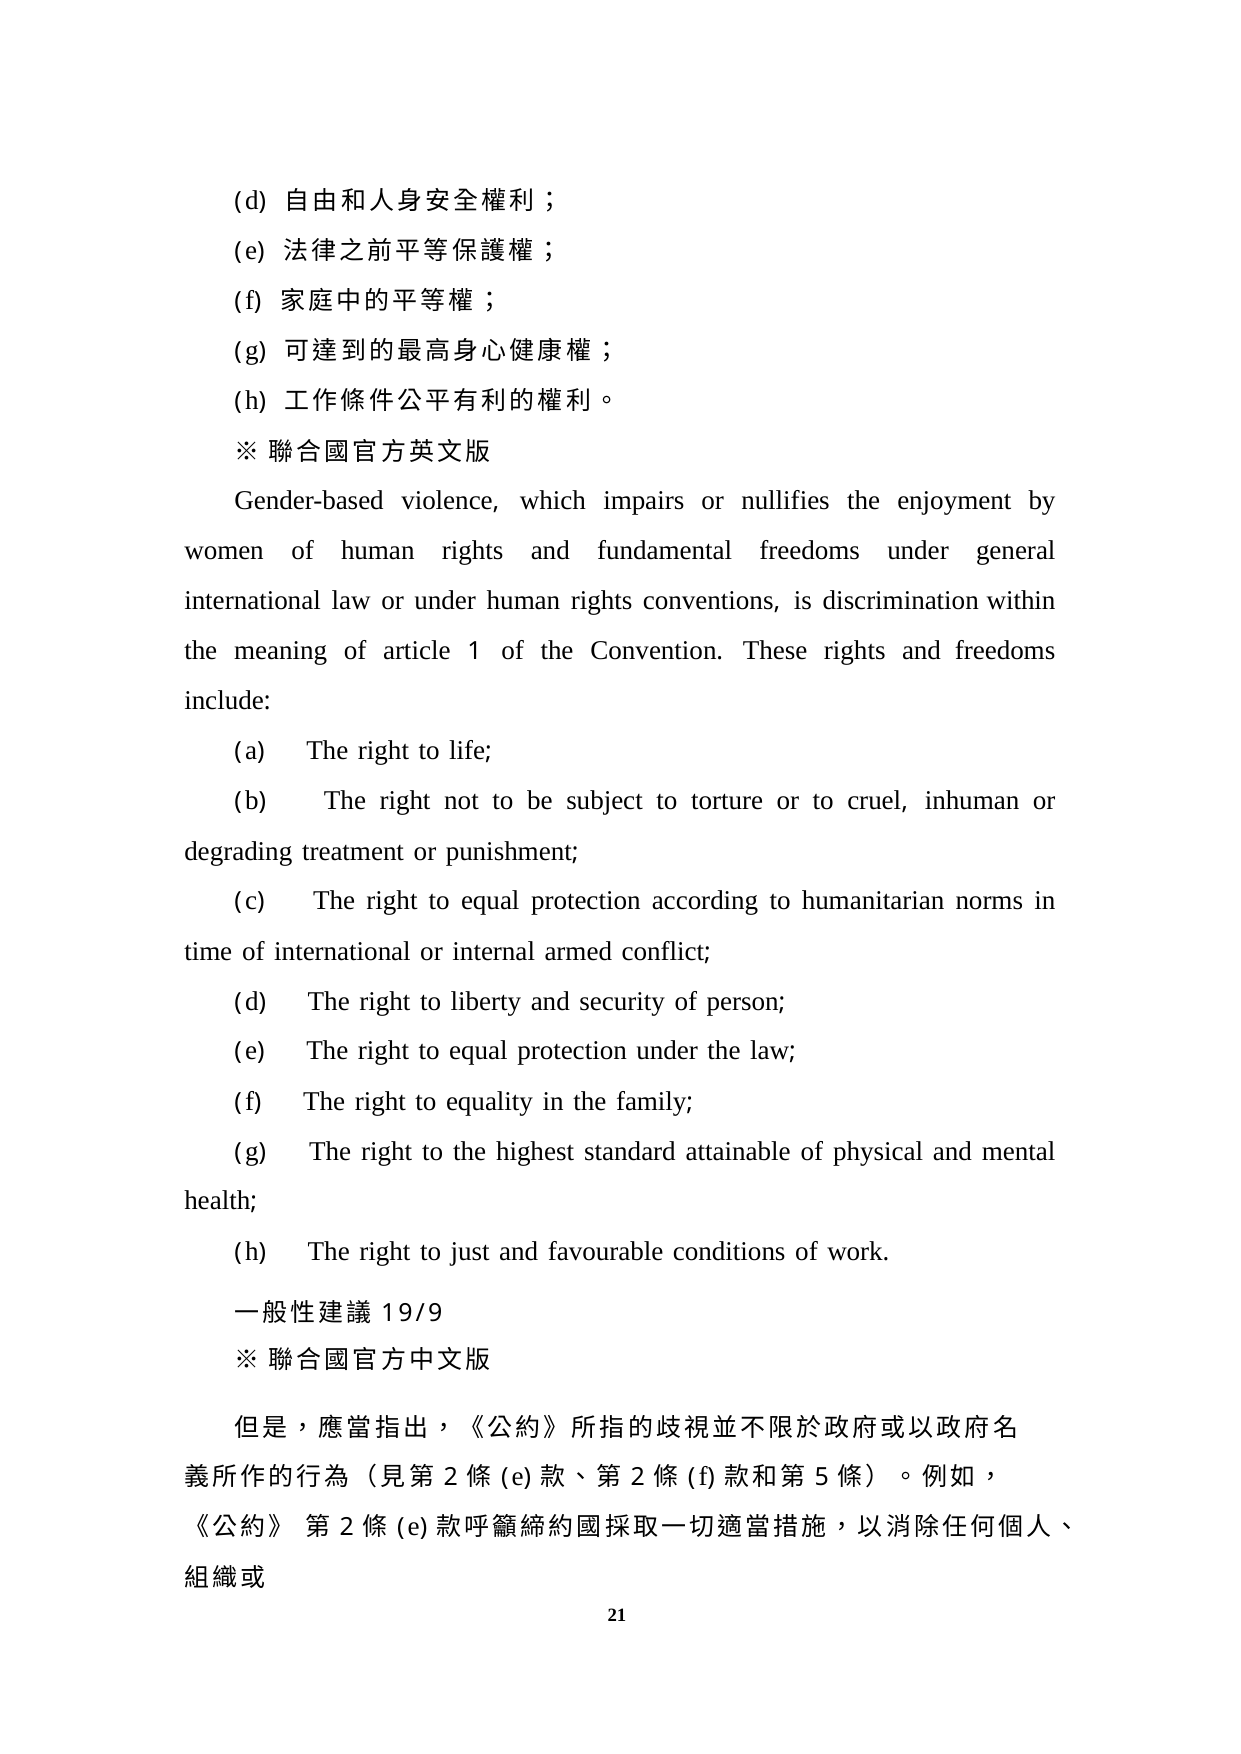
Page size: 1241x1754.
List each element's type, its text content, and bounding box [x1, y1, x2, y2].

text_box (d) 自由和人身安全權利； (e) 法律之前平等保護權； (f) 家庭中的平等權； (g) 可達到的最高身心健康權； (h) 工作條件公平有利的權利。 ※聯合國官方英文版 Gender-based violence, which impairs or nullifies the enjoyment by women of human rights and fundamental freedoms under general international law or under human rights conventions, is discrimination within the meaning of article 1 of the Convention. These rights and freedoms include: (a) The right to life; (b) The right not to be subject to torture or to cruel, inhuman or degrading treatment or punishment; (c) The right to equal protection according to humanitarian norms in time of international or internal armed conflict; (d) The right to liberty and security of person; (e) The right to equal protection under the law; (f) The right to equality in the family; (g) The right to the highest standard attainable of physical and mental health; (h) The right to just and favourable conditions of work. 一般性建議19/9 ※聯合國官方中文版 但是，應當指出，《公約》所指的歧視並不限於政府或以政府名 義所作的行為（見第2條(e)款、第2條(f)款和第5條）。例如，《公約》 第2條(e)款呼籲締約國採取一切適當措施，以消除任何個人、組織或 [184, 165, 1055, 1550]
text_box 21 [608, 1610, 613, 1619]
text_box 21 [608, 1603, 633, 1623]
